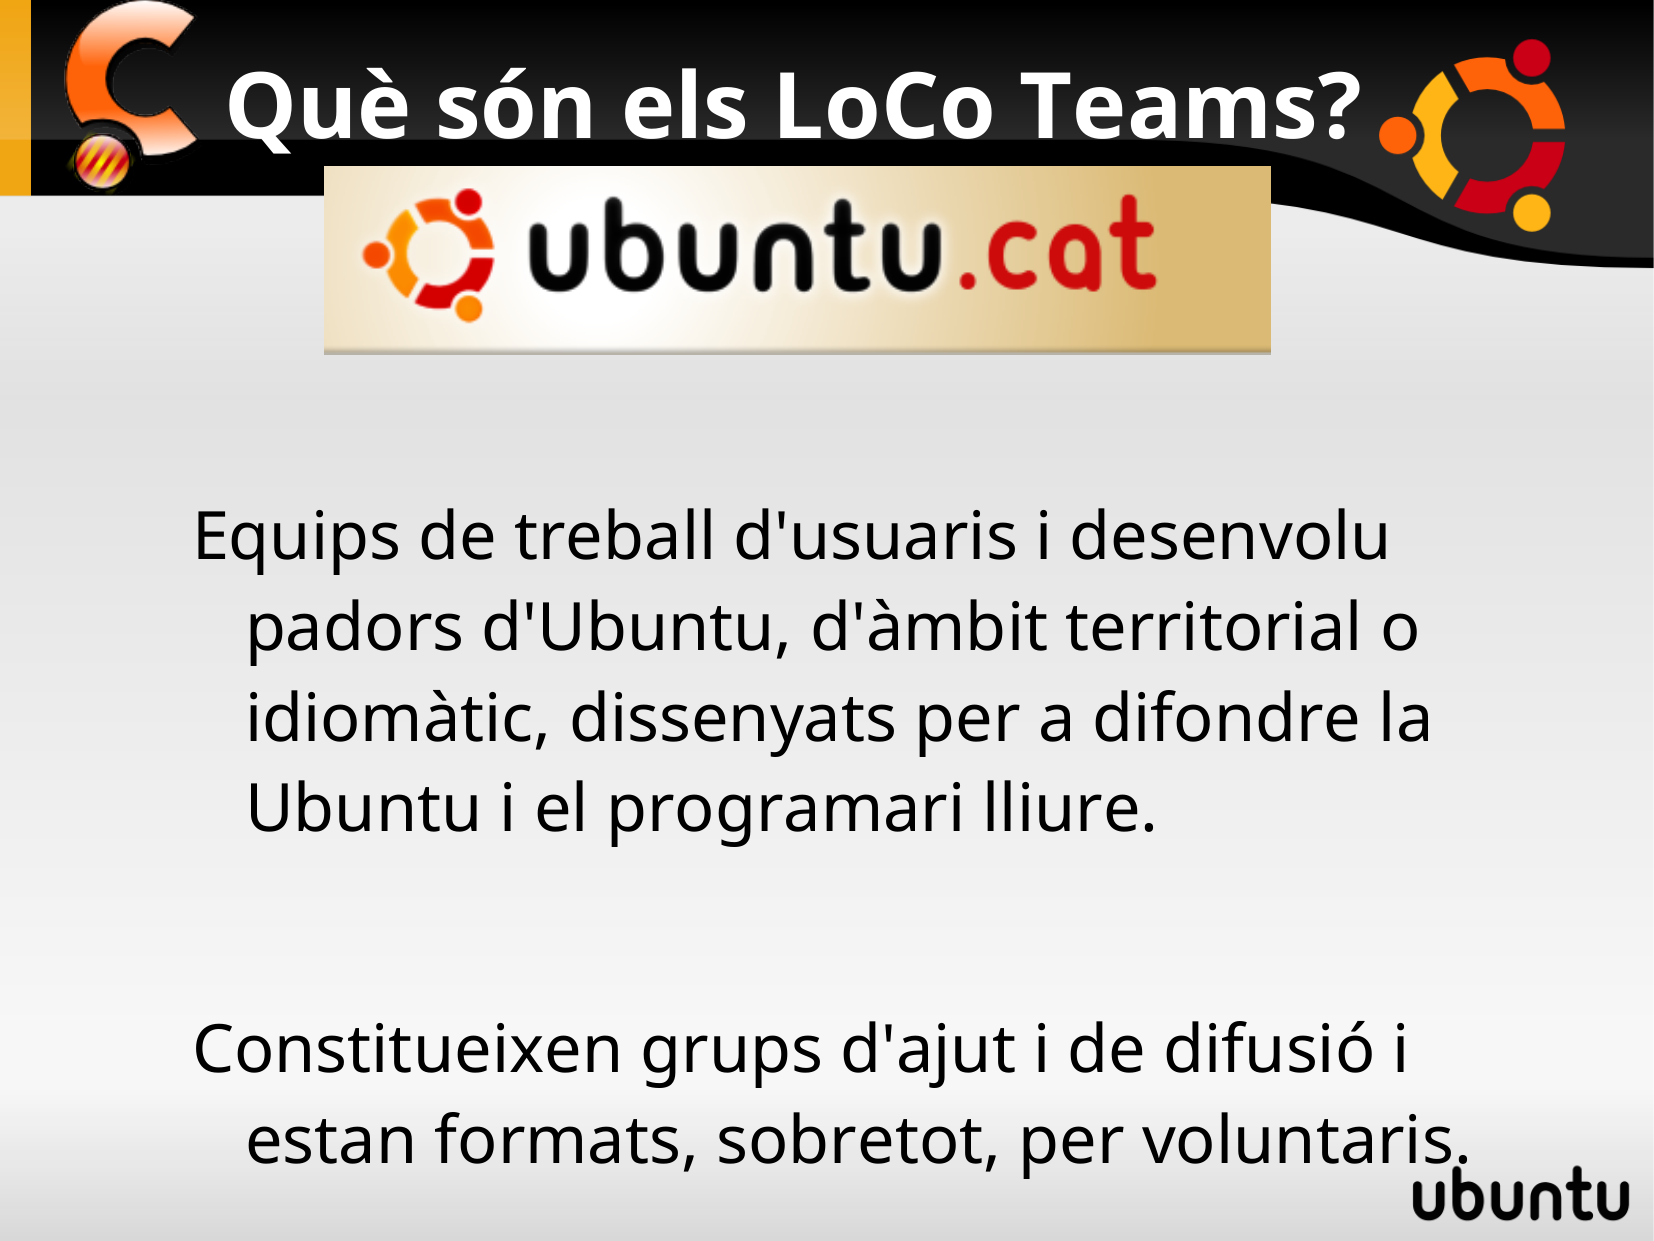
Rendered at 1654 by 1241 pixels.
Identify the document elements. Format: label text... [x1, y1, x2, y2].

picture [0, 0, 1654, 1241]
list Equips de treball d'usuaris i desenvolu­padors d'Ubuntu, d'àmbit territorial o idiomàtic, dissenyats per a difondre la Ubuntu i el programari lliure. Constitueixen grups d'ajut i de difusió i estan formats, sobretot, per voluntaris. [174, 488, 1565, 1092]
title Què són els LoCo Teams? [76, 0, 1565, 208]
